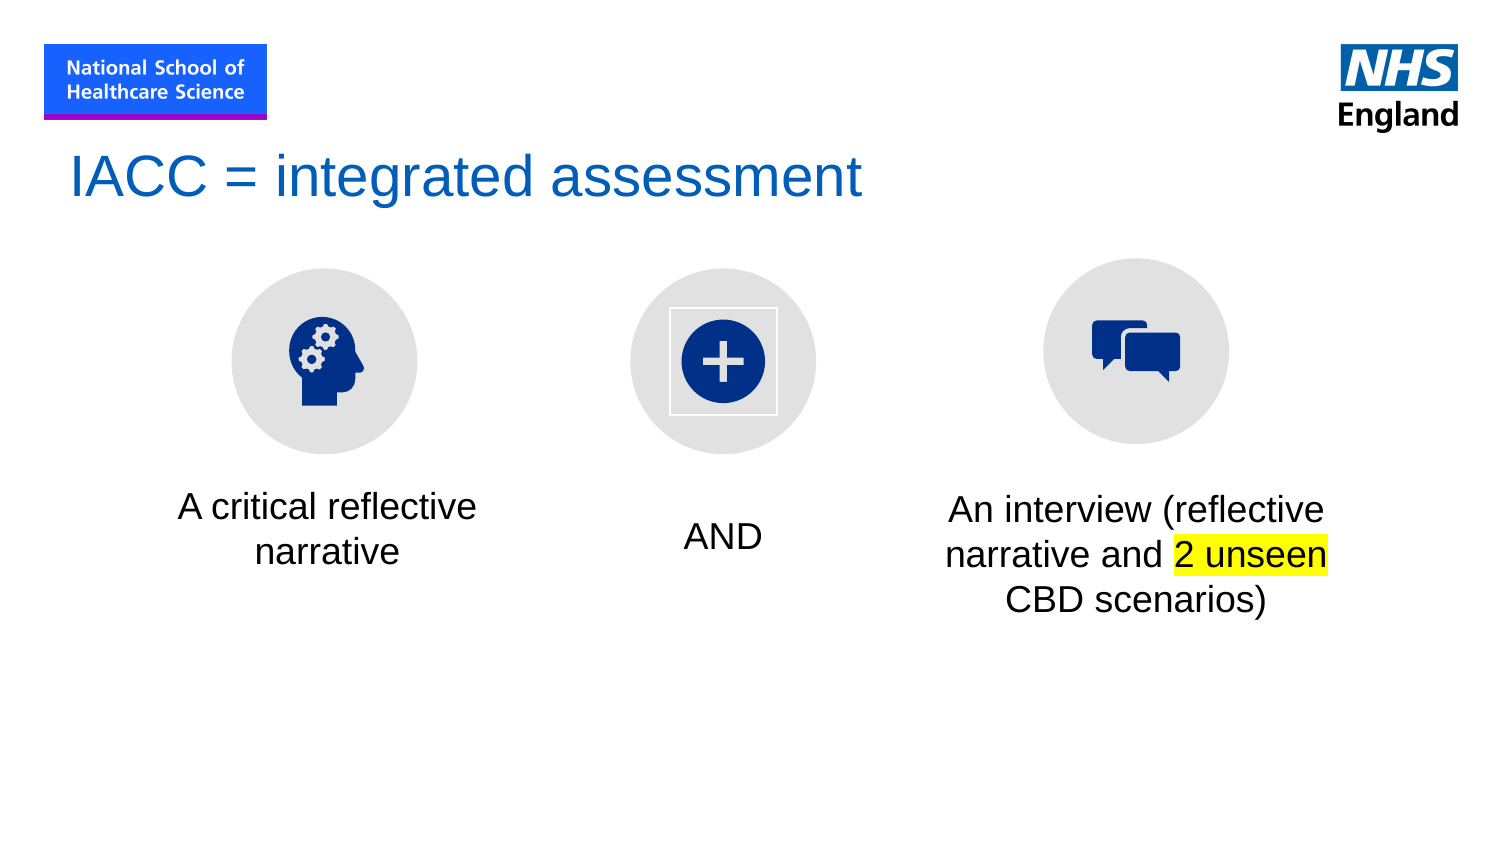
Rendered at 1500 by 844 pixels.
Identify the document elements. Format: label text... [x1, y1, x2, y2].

text_box A critical reflective narrative [133, 482, 521, 615]
text_box [630, 268, 817, 455]
text_box AND [571, 512, 876, 646]
text_box An interview (reflective narrative and 2 unseen CBD scenarios) [928, 485, 1344, 659]
text_box [1043, 258, 1230, 445]
title IACC = integrated assessment [54, 120, 1349, 235]
text_box [231, 268, 418, 455]
